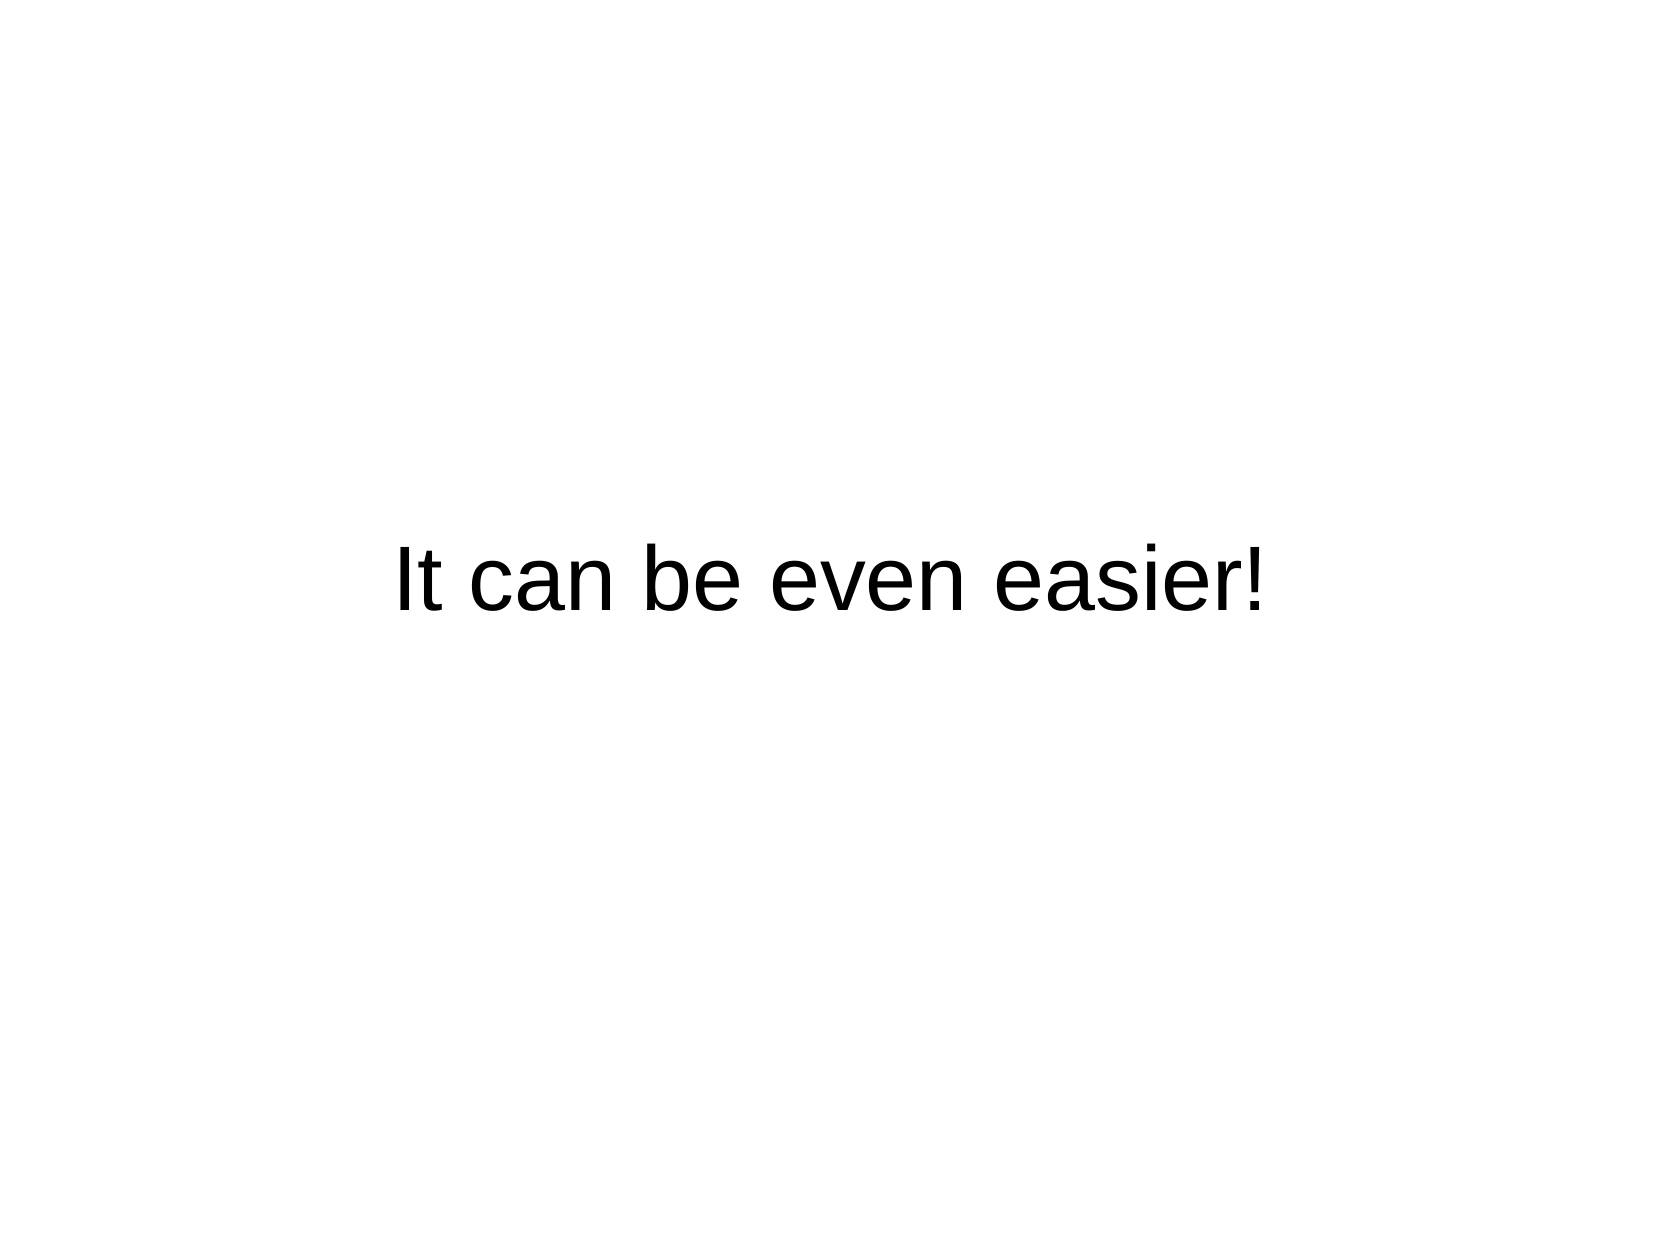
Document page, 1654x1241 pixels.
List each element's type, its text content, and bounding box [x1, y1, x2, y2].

title It can be even easier! [86, 482, 1576, 676]
